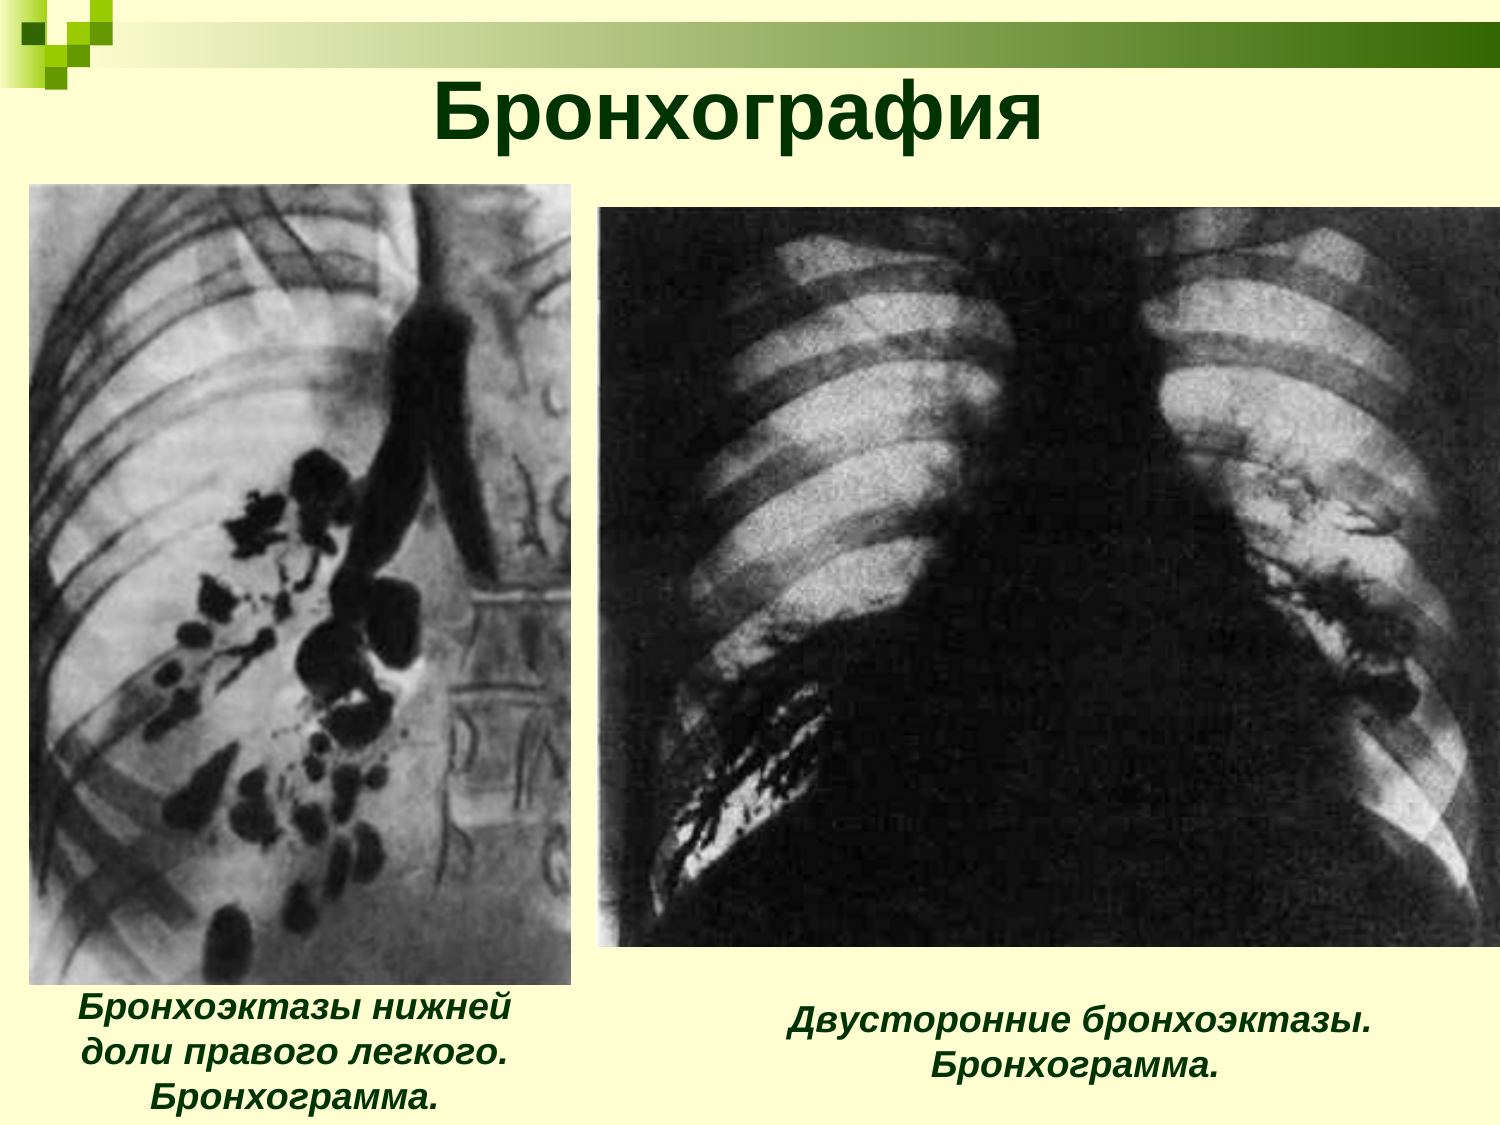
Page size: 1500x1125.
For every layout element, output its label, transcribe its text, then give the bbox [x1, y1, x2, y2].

title Бронхография [76, 31, 1402, 182]
text_box Двусторонние бронхоэктазы. Бронхограмма. [773, 987, 1389, 1094]
picture [29, 184, 571, 985]
picture [596, 207, 1500, 947]
text_box Бронхоэктазы нижней доли правого легкого. Бронхограмма. [41, 974, 549, 1125]
